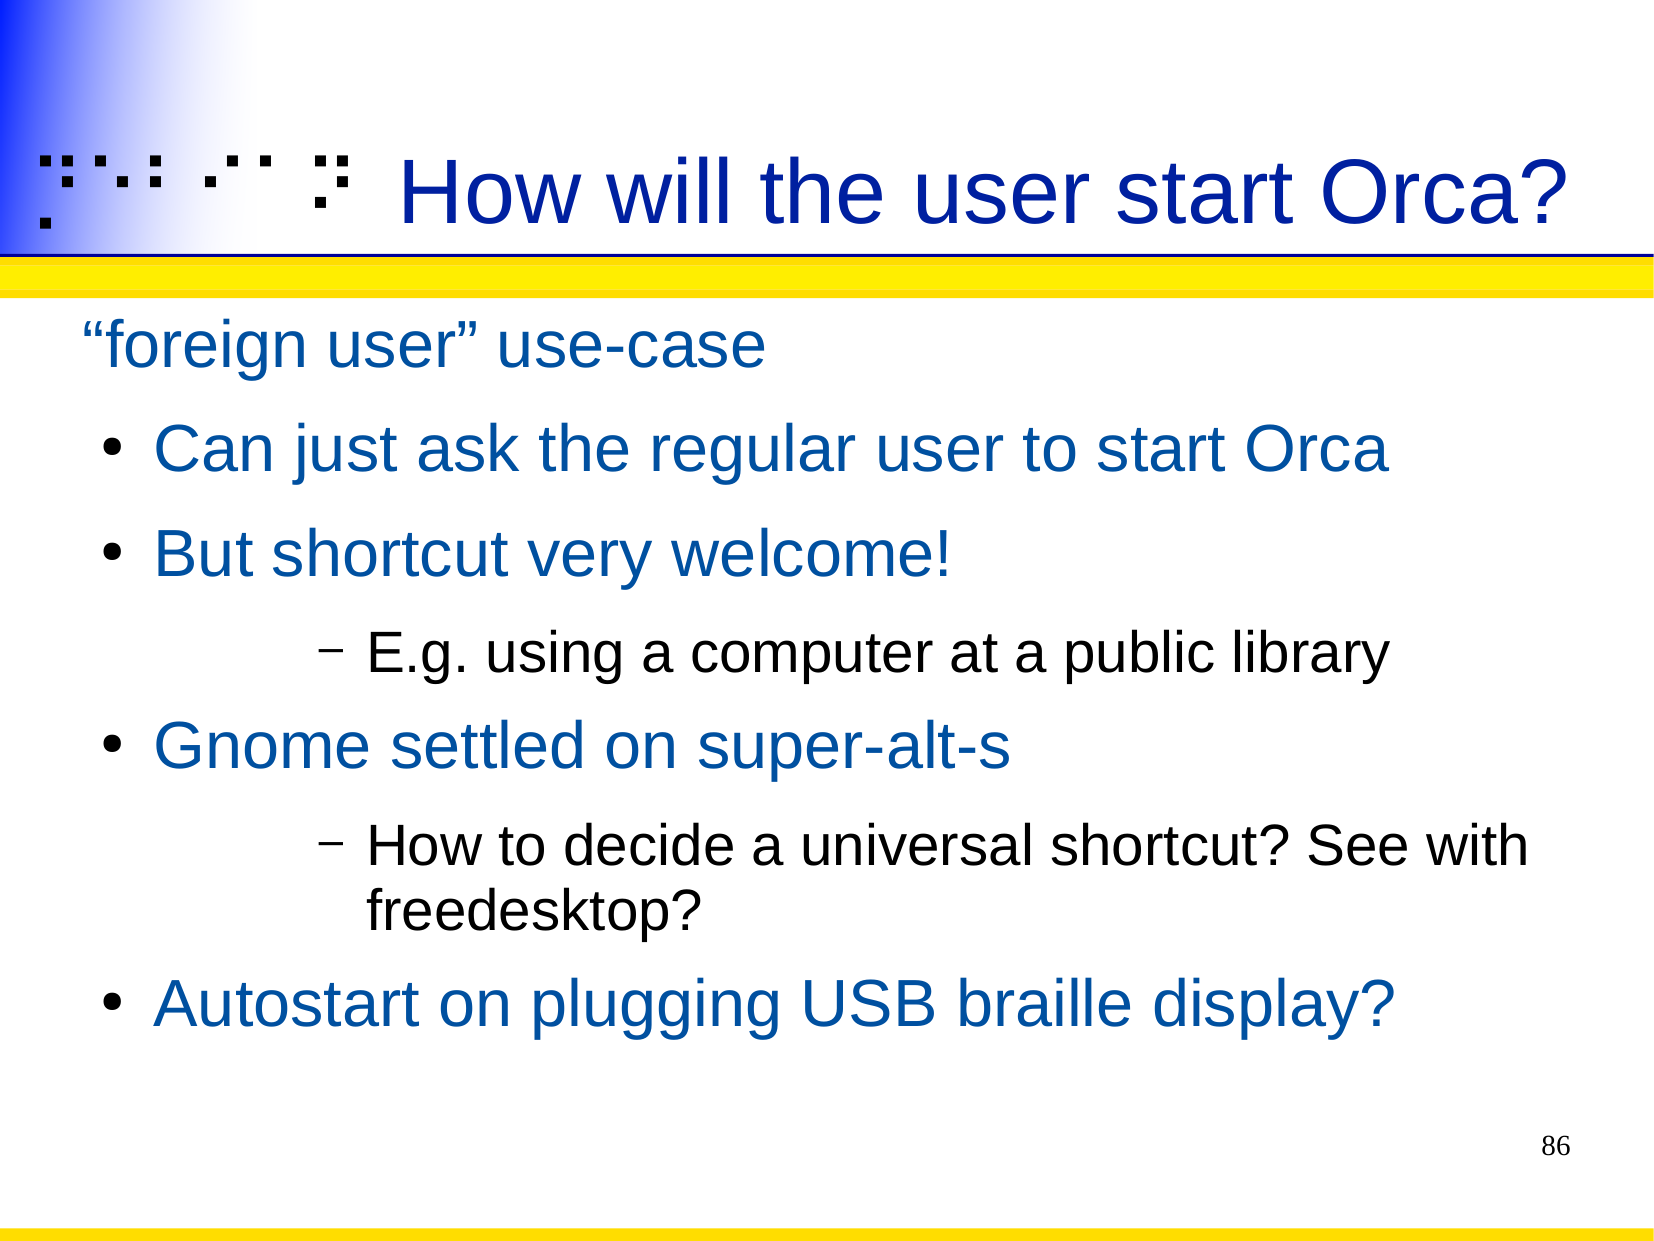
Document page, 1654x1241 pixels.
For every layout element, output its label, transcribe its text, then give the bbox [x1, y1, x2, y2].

list “foreign user” use-case Can just ask the regular user to start Orca But shortcut very welcome! E.g. using a computer at a public library Gnome settled on super-alt-s How to decide a universal shortcut? See with freedesktop? Autostart on plugging USB braille display? [82, 307, 1571, 1126]
title How will the user start Orca? [372, 126, 1571, 257]
